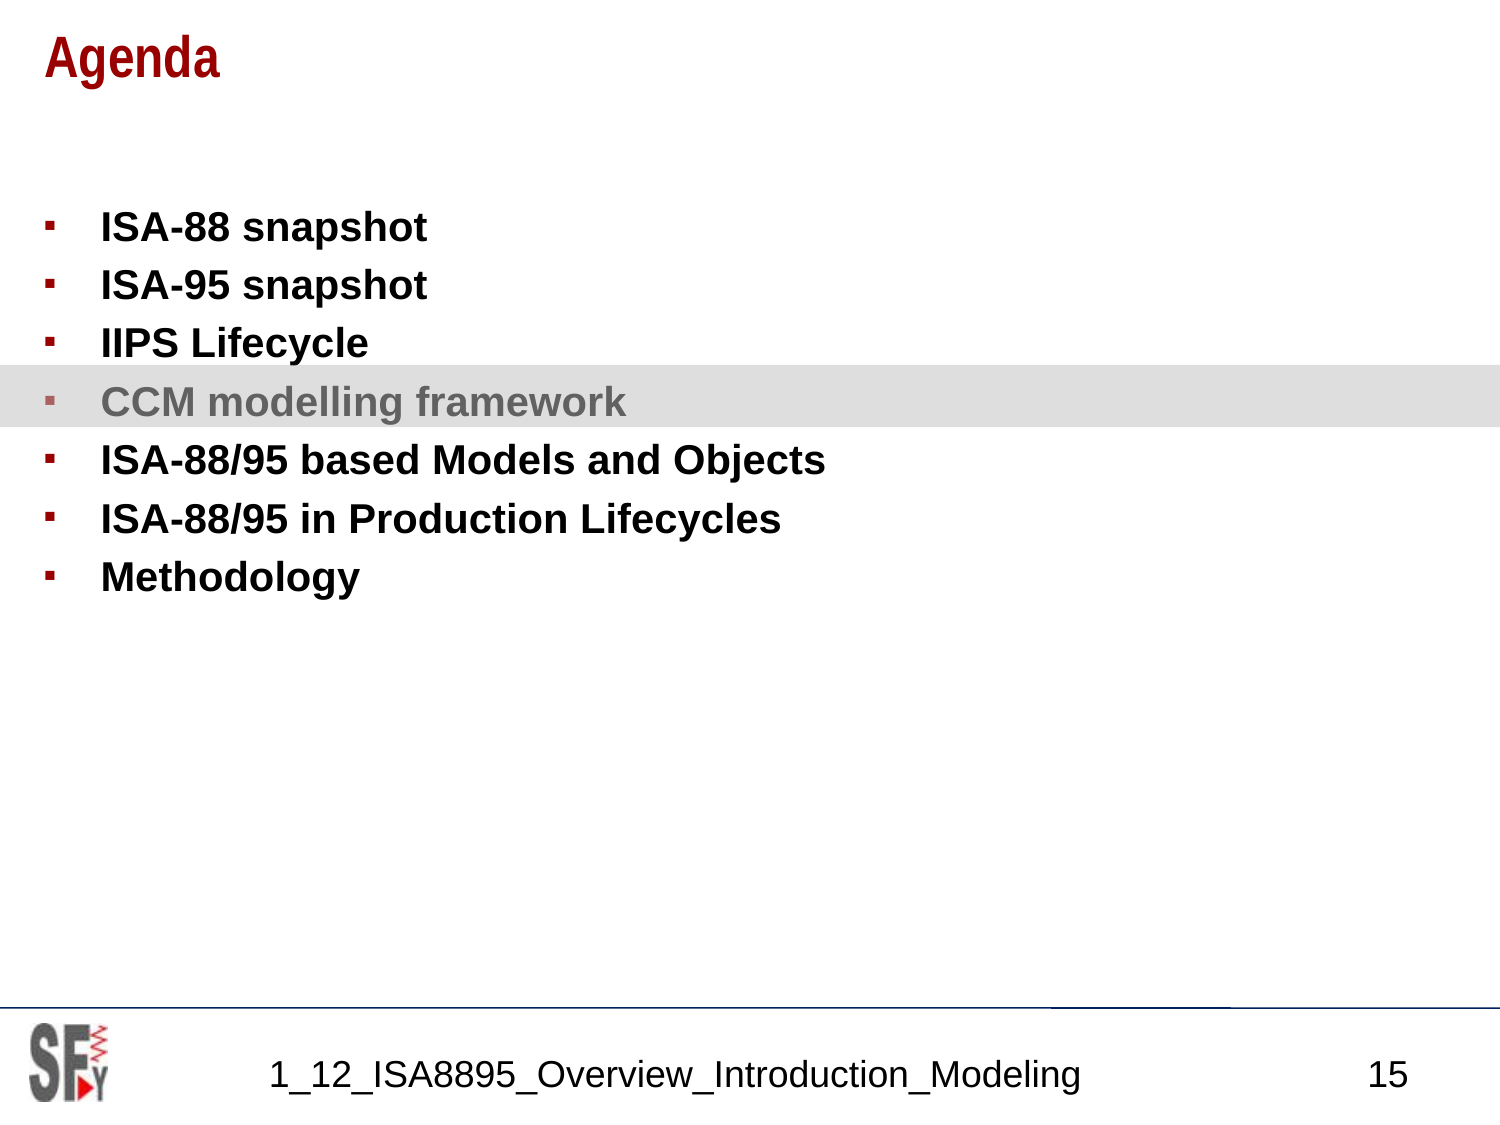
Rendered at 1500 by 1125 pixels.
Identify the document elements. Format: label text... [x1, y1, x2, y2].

picture [29, 1023, 108, 1102]
text_box [0, 364, 1500, 428]
list ISA-88 snapshot ISA-95 snapshot IIPS Lifecycle CCM modelling framework ISA-88/95 based Models and Objects ISA-88/95 in Production Lifecycles Methodology [29, 428, 1471, 988]
title Agenda [29, 12, 1471, 138]
list ISA-88 snapshot ISA-95 snapshot IIPS Lifecycle CCM modelling framework ISA-88/95 based Models and Objects ISA-88/95 in Production Lifecycles Methodology [29, 184, 1471, 364]
footer 1_12_ISA8895_Overview_Introduction_Modeling [253, 1034, 1336, 1103]
slide_number <numéro> [1352, 1034, 1490, 1103]
